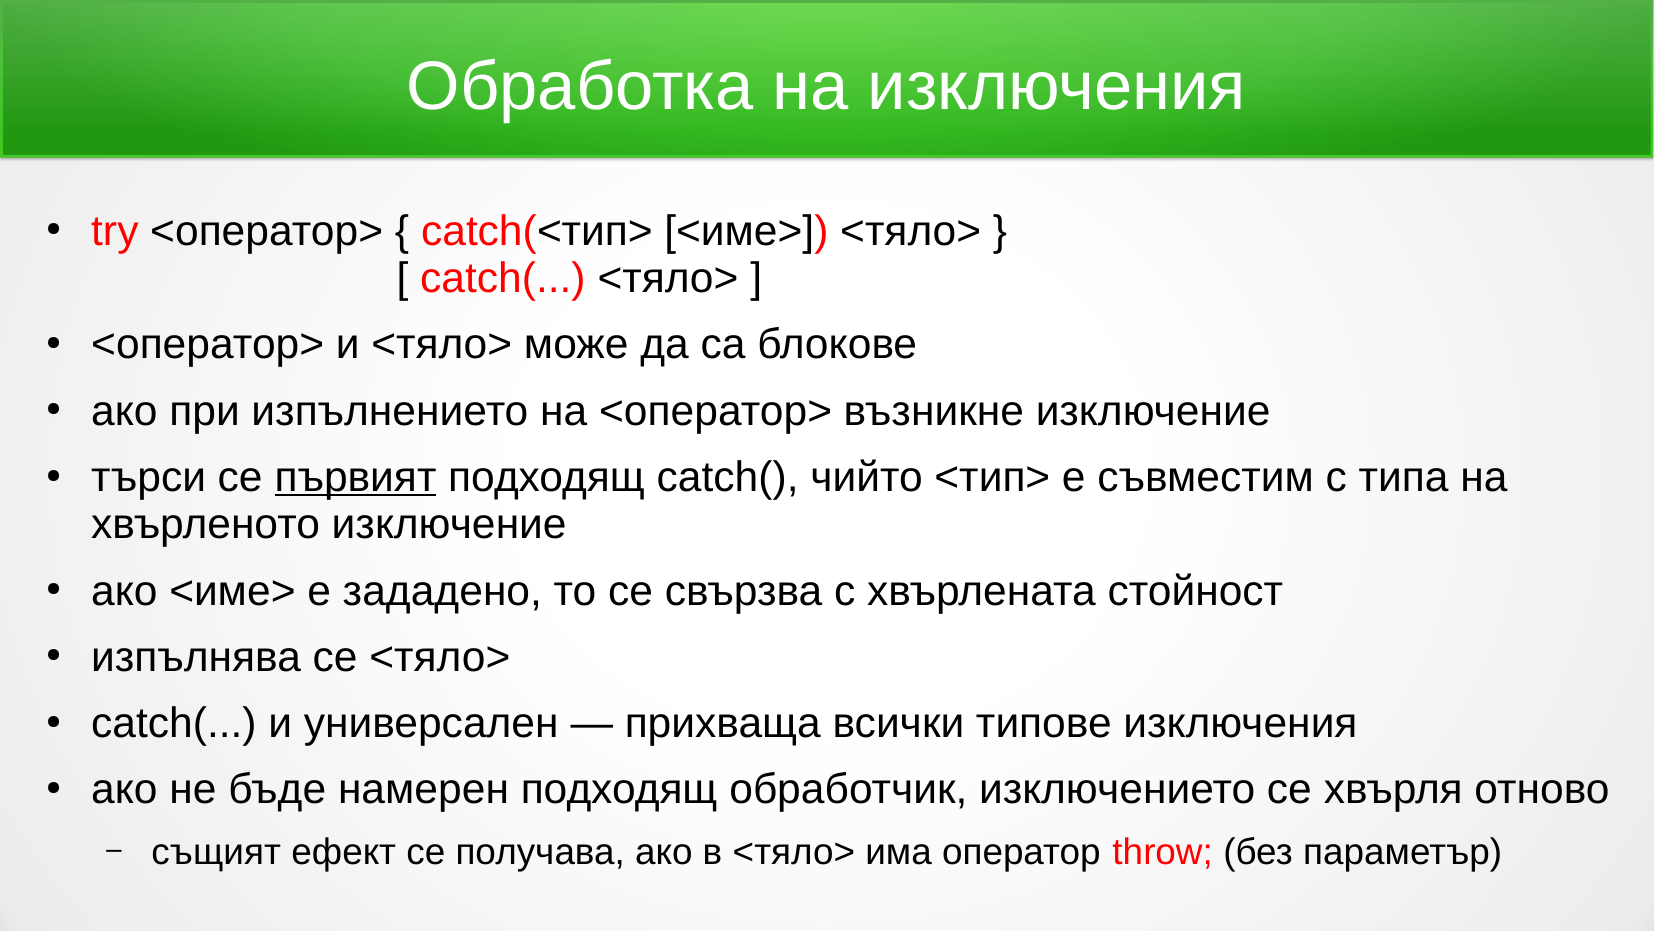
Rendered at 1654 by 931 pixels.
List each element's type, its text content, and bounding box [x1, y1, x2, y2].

list try <оператор> { catch(<тип> [<име>]) <тяло> } [ catch(...) <тяло> ] <оператор> и <тяло> може да са блокове ако при изпълнението на <оператор> възникне изключение търси се първият подходящ catch(), чийто <тип> е съвместим с типа на хвърленото изключение ако <име> е зададено, то се свързва с хвърлената стойност изпълнява се <тяло> catch(...) и универсален — прихваща всички типове изключения ако не бъде намерен подходящ обработчик, изключението се хвърля отново същият ефект се получава, ако в <тяло> има оператор throw; (без параметър) [31, 206, 1619, 928]
title Обработка на изключения [82, 37, 1571, 135]
